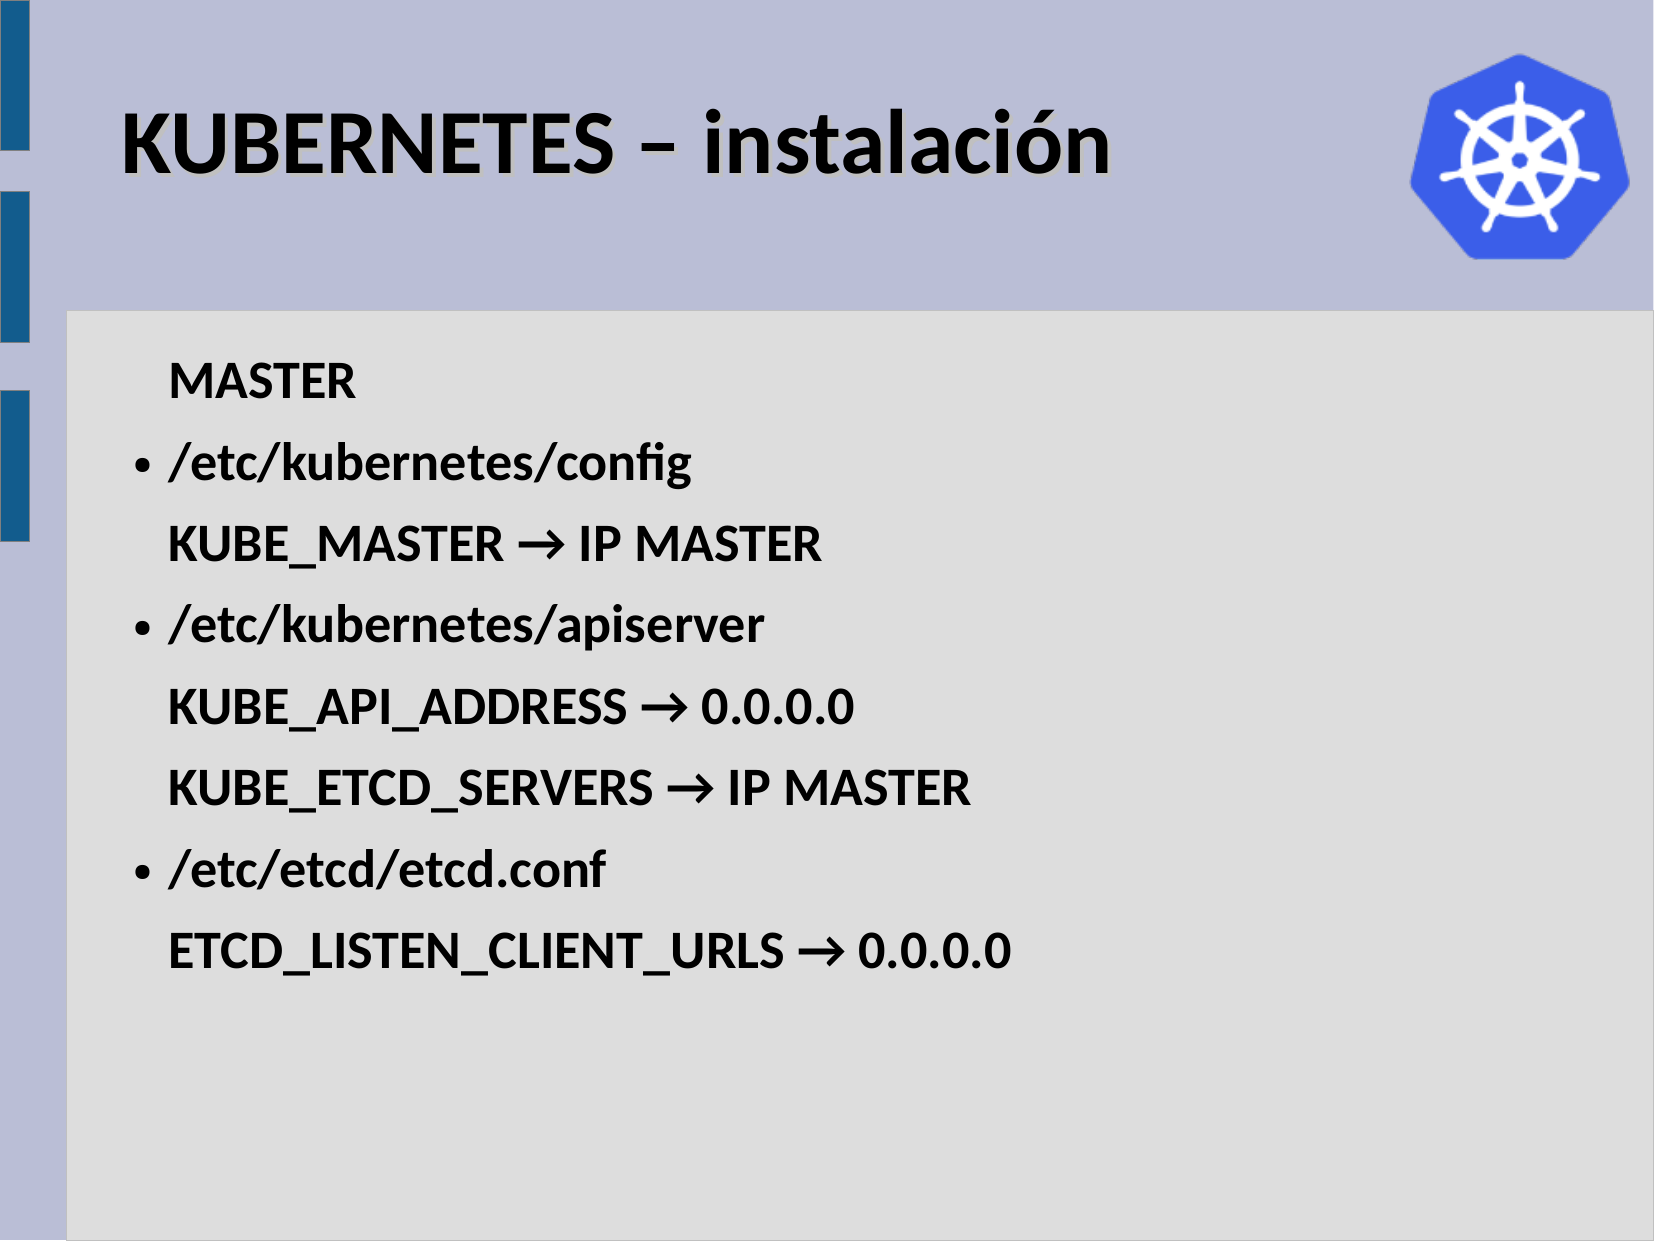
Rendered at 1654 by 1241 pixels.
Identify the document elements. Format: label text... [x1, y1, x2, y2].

text_box KUBERNETES – instalación [106, 97, 1381, 225]
picture [1381, 47, 1654, 267]
text_box MASTER /etc/kubernetes/config KUBE_MASTER → IP MASTER /etc/kubernetes/apiserver KUBE_API_ADDRESS → 0.0.0.0 KUBE_ETCD_SERVERS → IP MASTER /etc/etcd/etcd.conf ETCD_LISTEN_CLIENT_URLS → 0.0.0.0 [118, 323, 1583, 1241]
